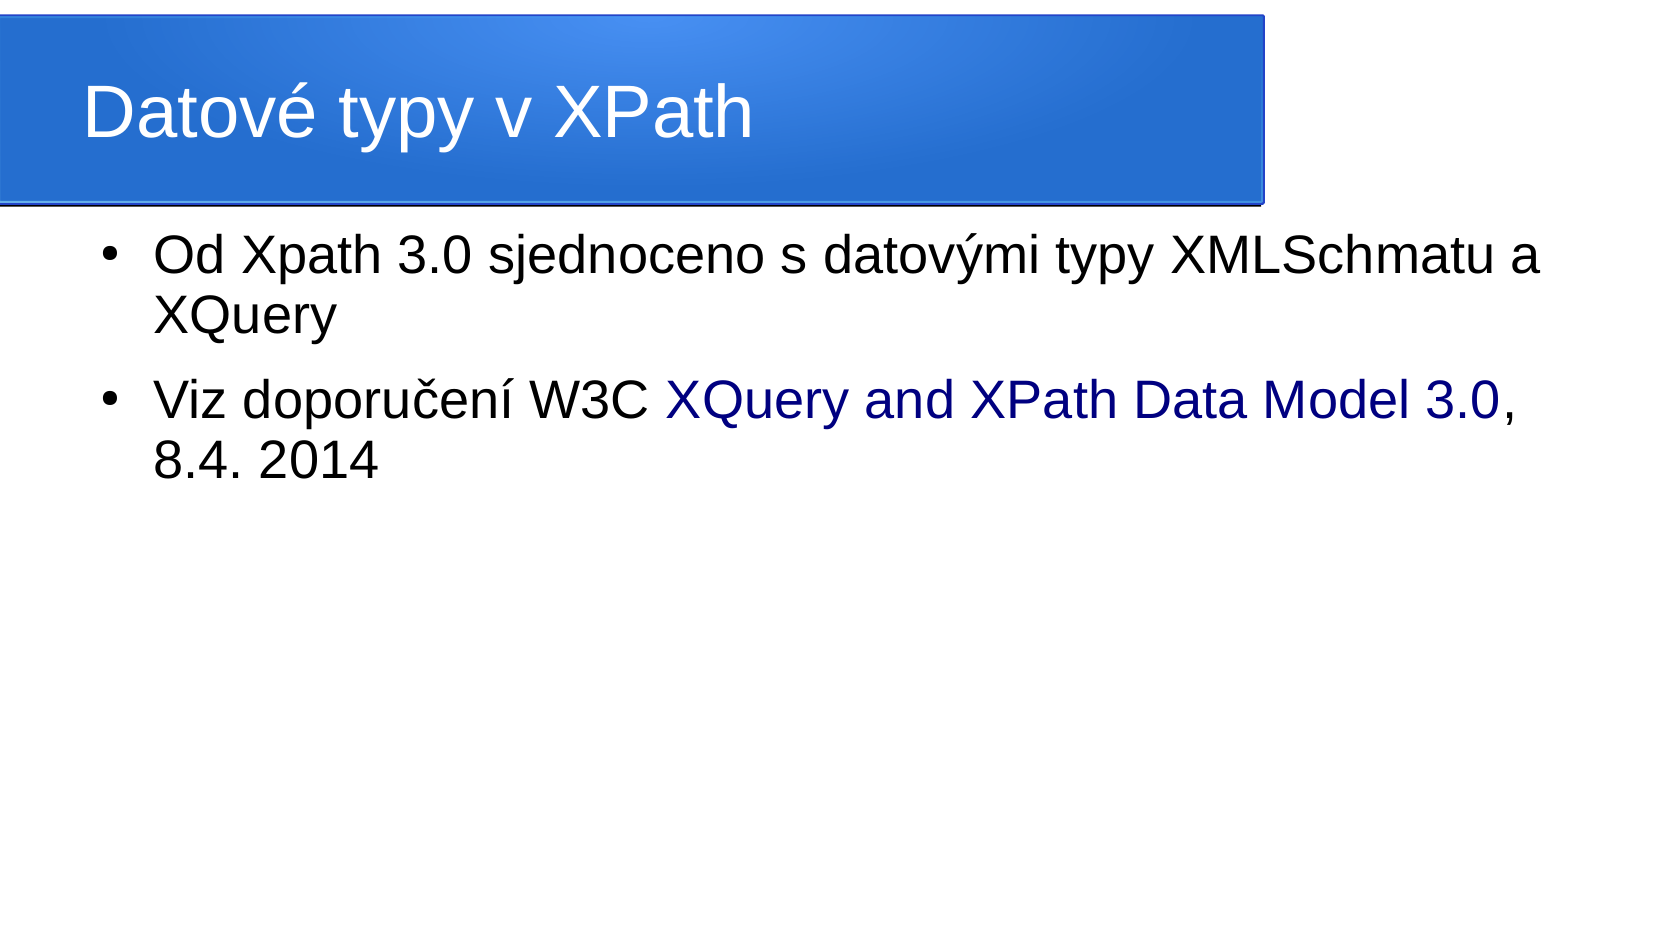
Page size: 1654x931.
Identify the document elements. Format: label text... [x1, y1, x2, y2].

title Datové typy v XPath [82, 35, 1235, 189]
list Od Xpath 3.0 sjednoceno s datovými typy XMLSchmatu a XQuery Viz doporučení W3C XQuery and XPath Data Model 3.0, 8.4. 2014 [82, 224, 1571, 764]
